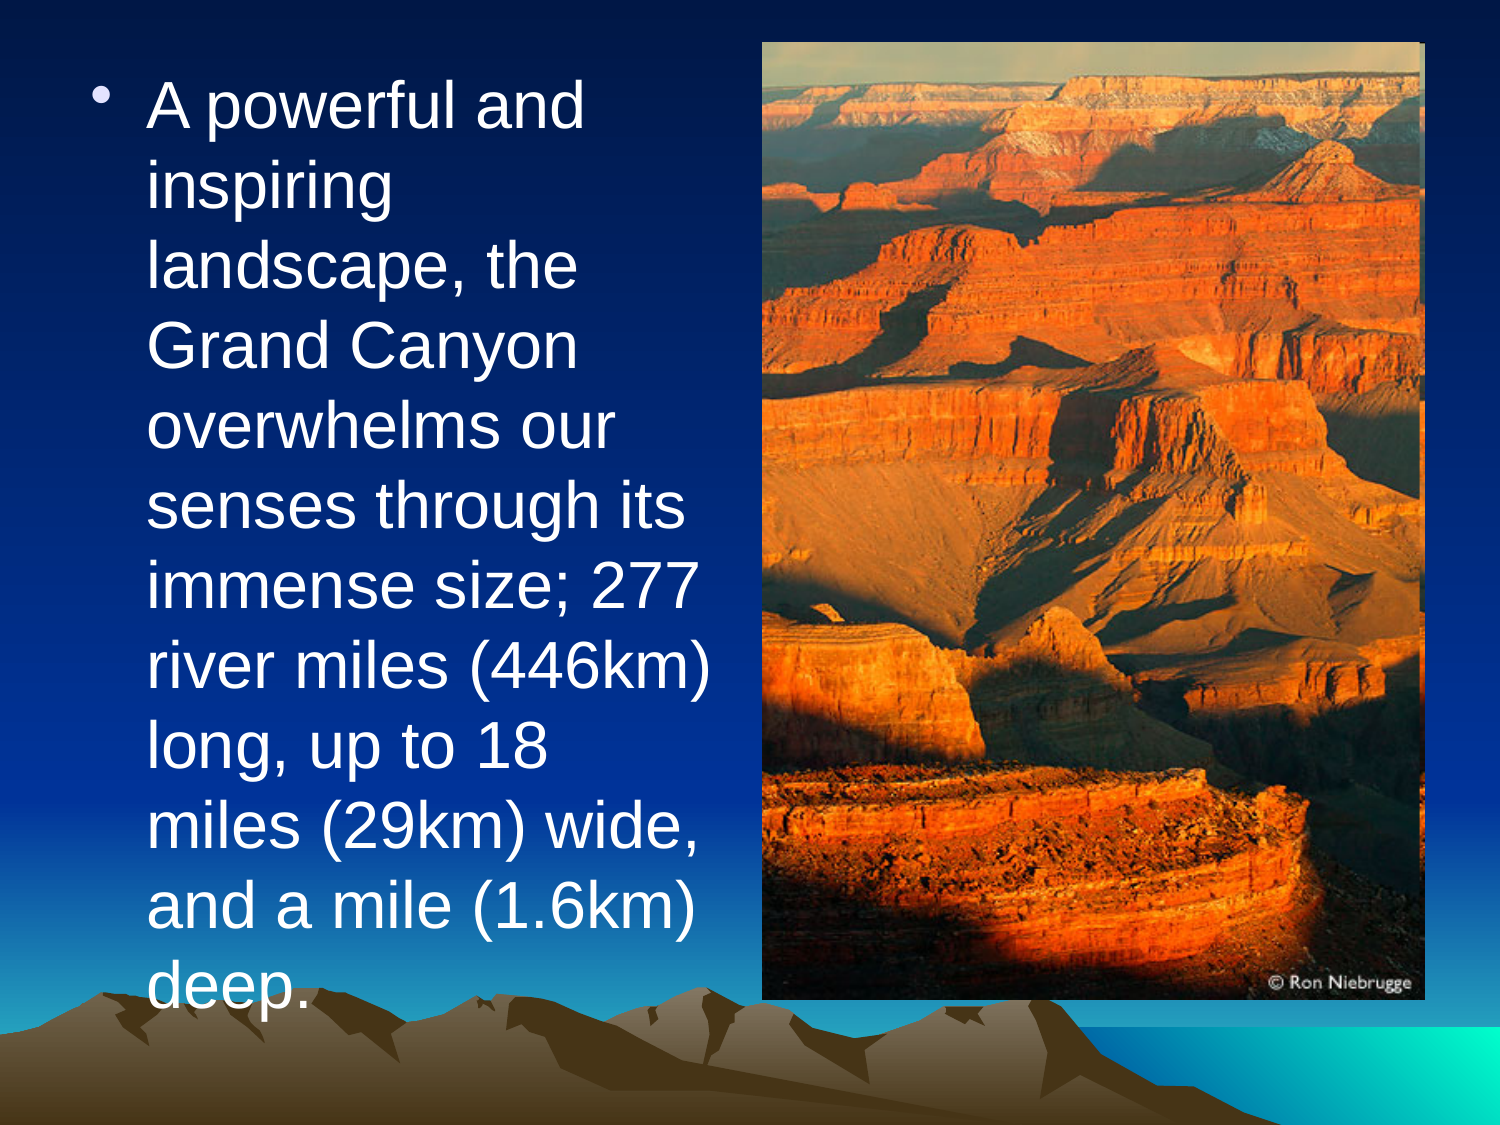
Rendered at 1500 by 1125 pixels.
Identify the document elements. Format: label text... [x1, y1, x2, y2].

picture [762, 42, 1425, 1000]
list A powerful and inspiring landscape, the Grand Canyon overwhelms our senses through its immense size; 277 river miles (446km) long, up to 18 miles (29km) wide, and a mile (1.6km) deep. [75, 54, 738, 1000]
